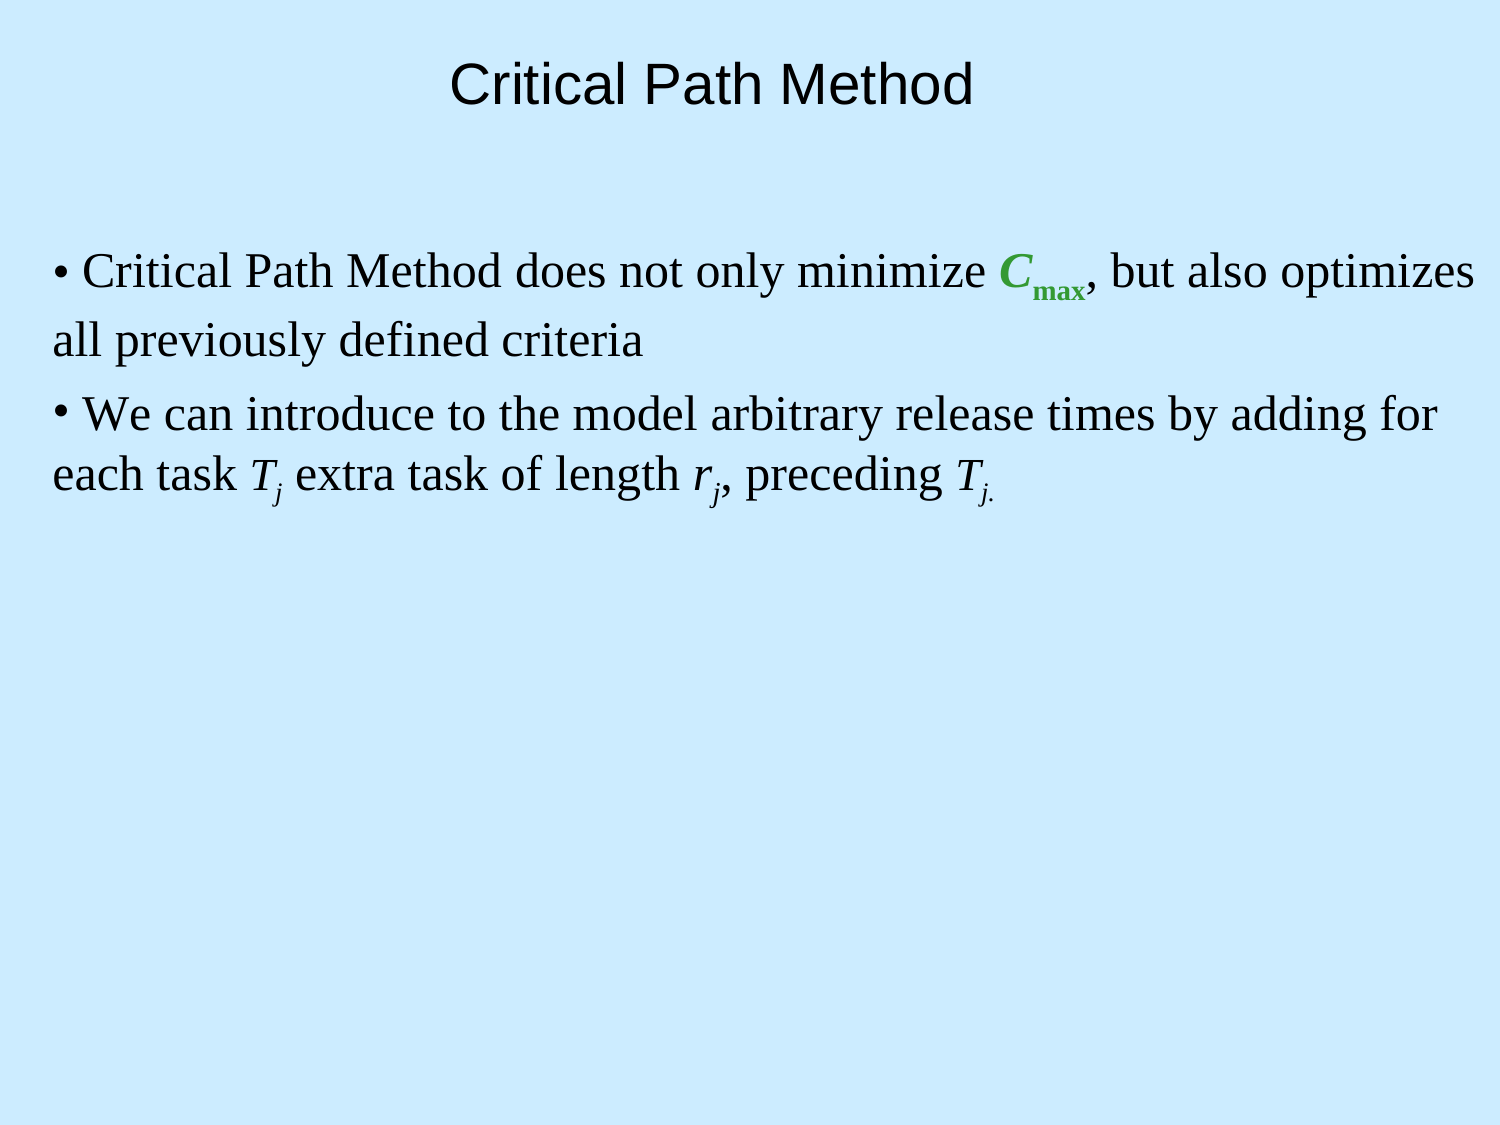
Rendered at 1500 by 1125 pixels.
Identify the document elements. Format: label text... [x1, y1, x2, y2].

title Critical Path Method [0, 0, 1463, 175]
text_box Critical Path Method does not only minimize Cmax, but also optimizes all previously defined criteria We can introduce to the model arbitrary release times by adding for each task Tj extra task of length rj, preceding Tj. [37, 230, 1500, 517]
